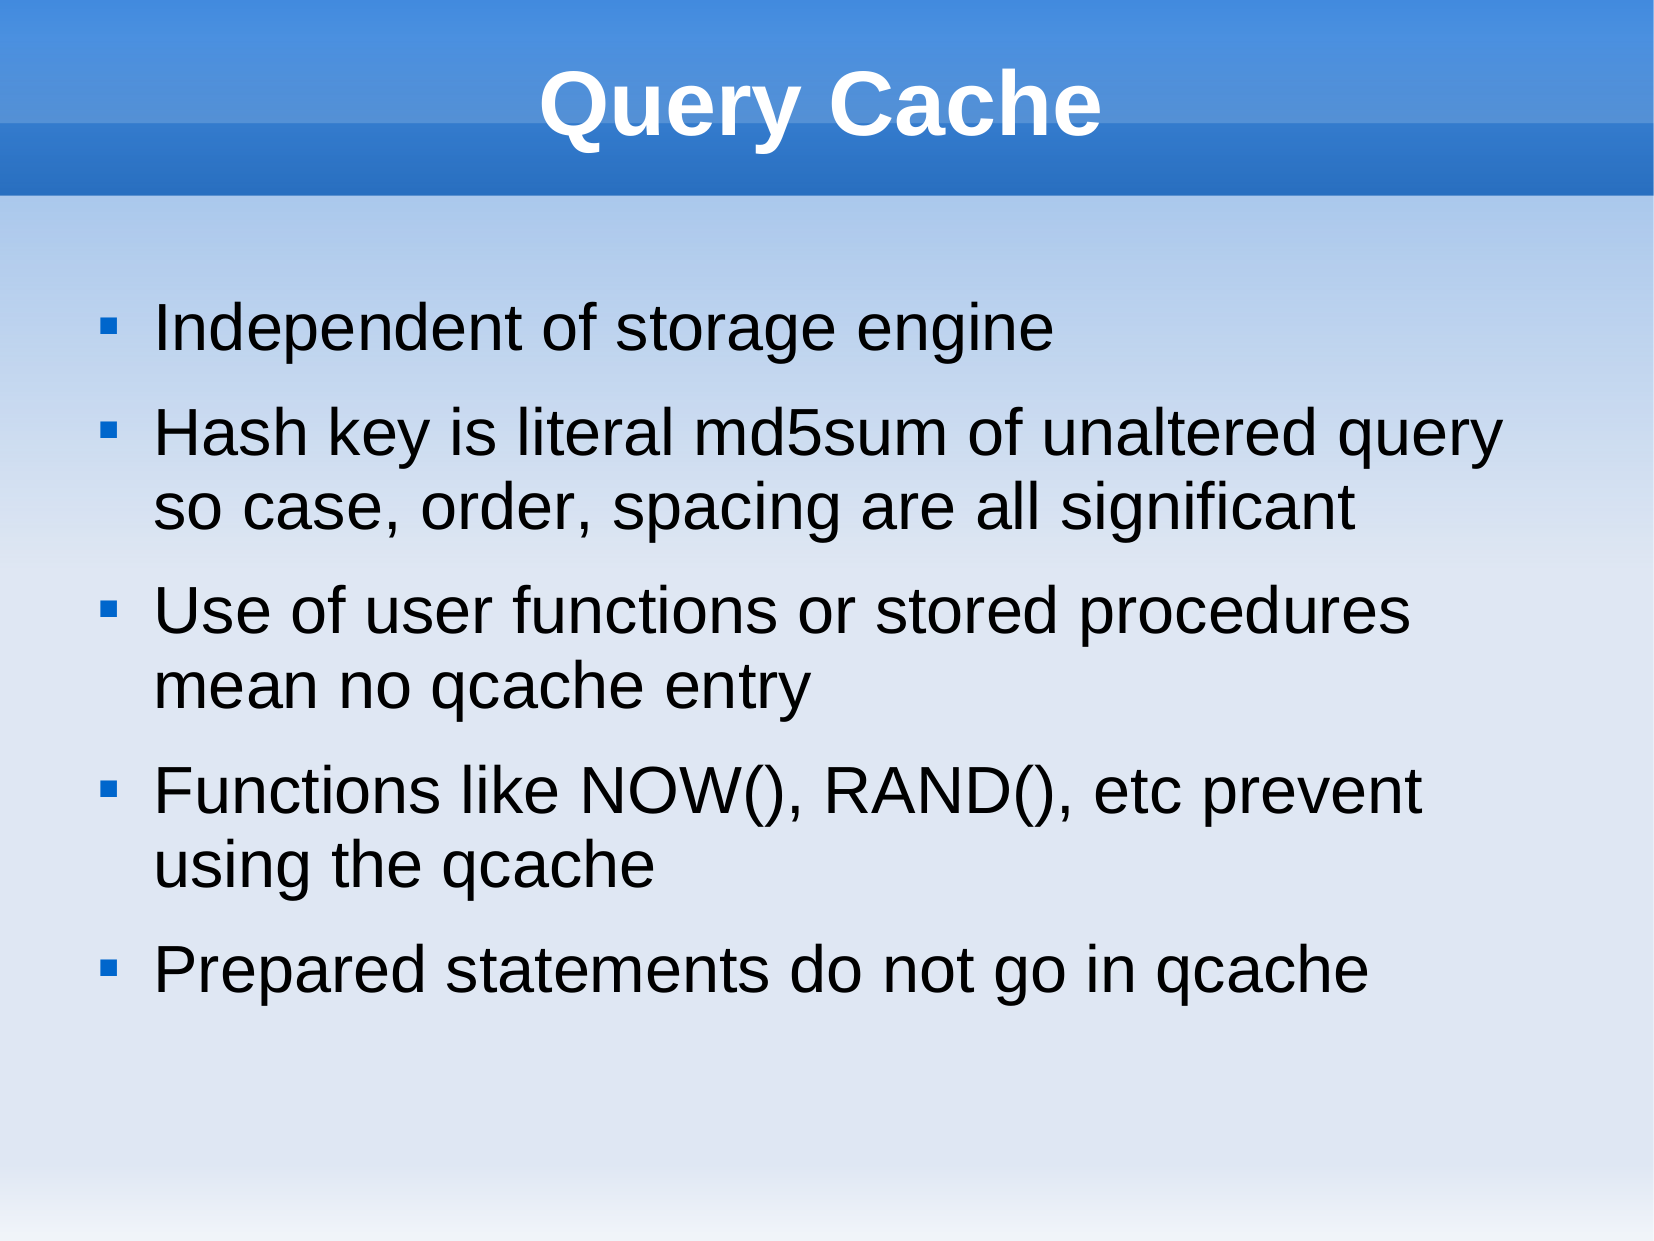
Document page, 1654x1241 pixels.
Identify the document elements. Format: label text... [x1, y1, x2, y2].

title Query Cache [76, 0, 1565, 208]
picture [0, 0, 1654, 1241]
list Independent of storage engine Hash key is literal md5sum of unaltered query so case, order, spacing are all significant Use of user functions or stored procedures mean no qcache entry Functions like NOW(), RAND(), etc prevent using the qcache Prepared statements do not go in qcache [82, 290, 1571, 1109]
